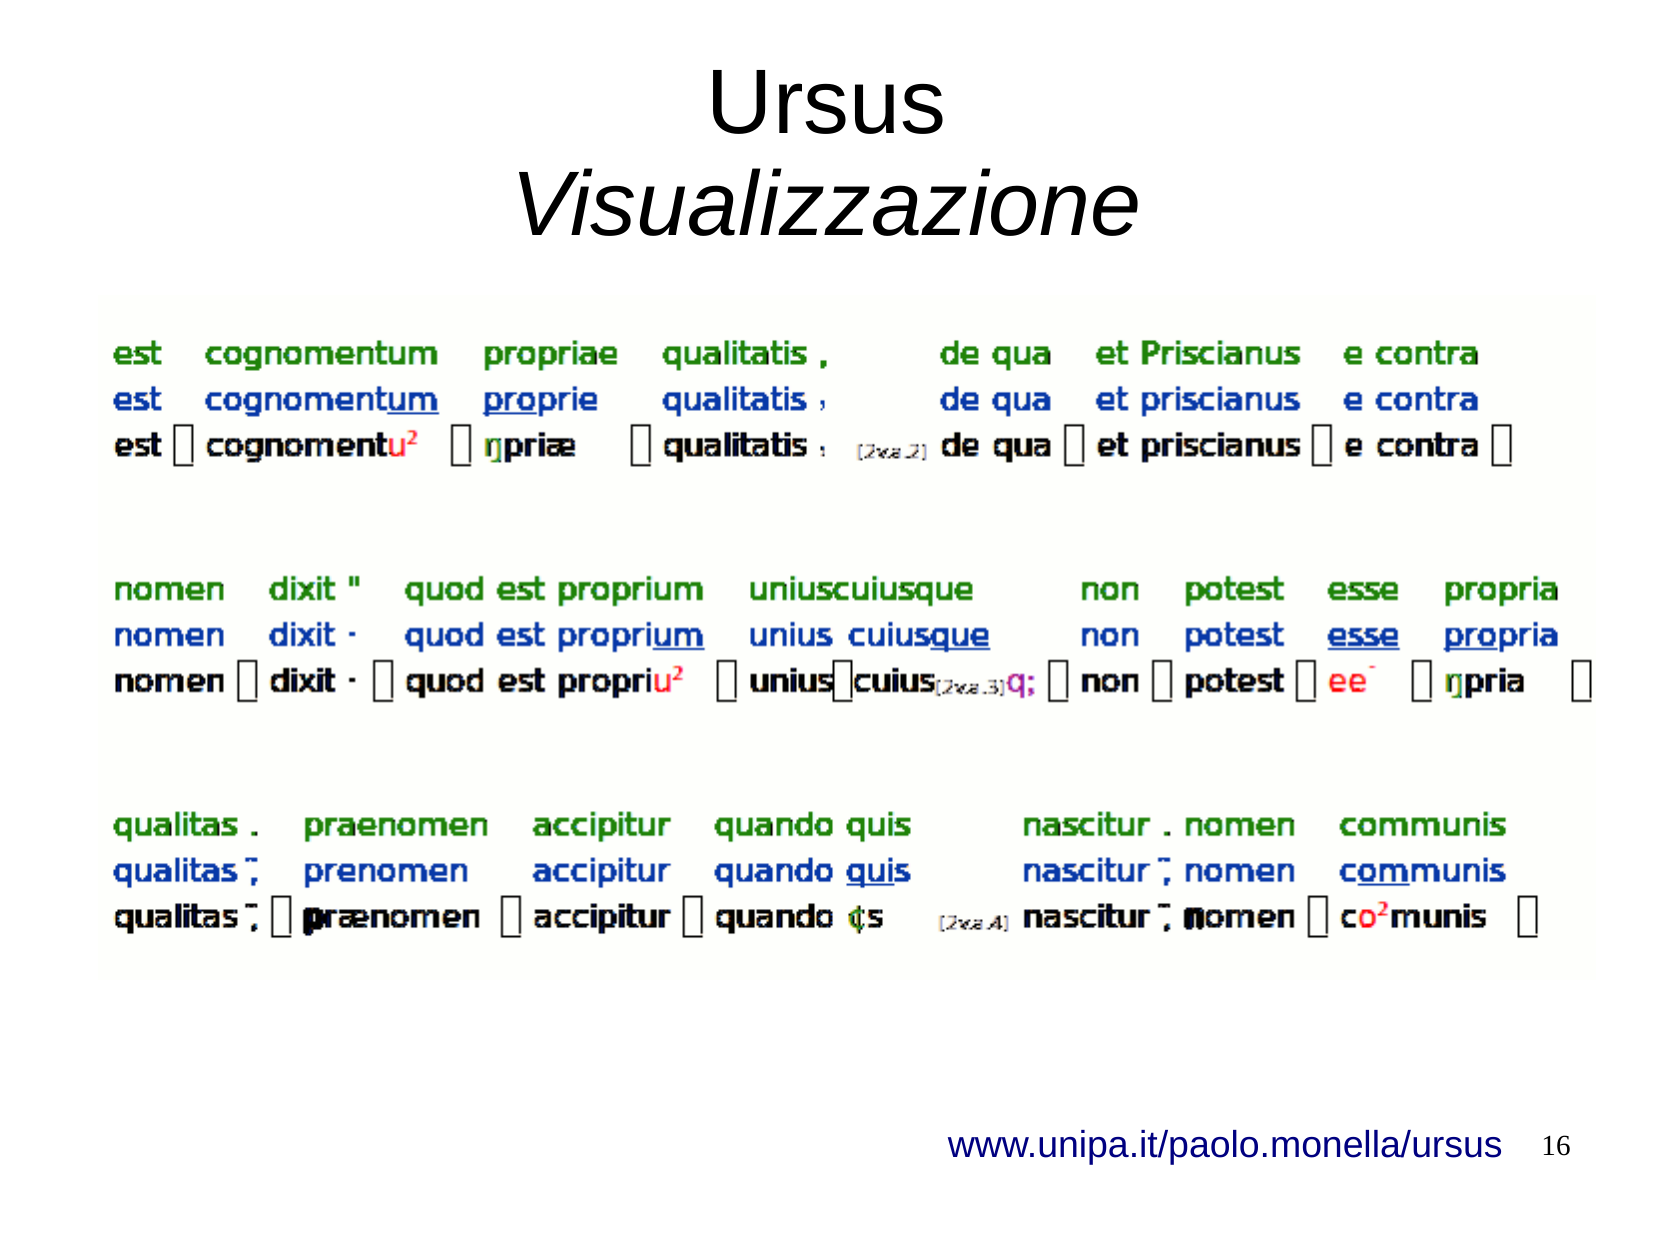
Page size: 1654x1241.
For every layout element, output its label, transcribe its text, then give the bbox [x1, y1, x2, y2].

title Ursus Visualizzazione [82, 49, 1571, 257]
text_box www.unipa.it/paolo.monella/ursus [933, 1116, 1548, 1216]
picture [98, 295, 1596, 980]
